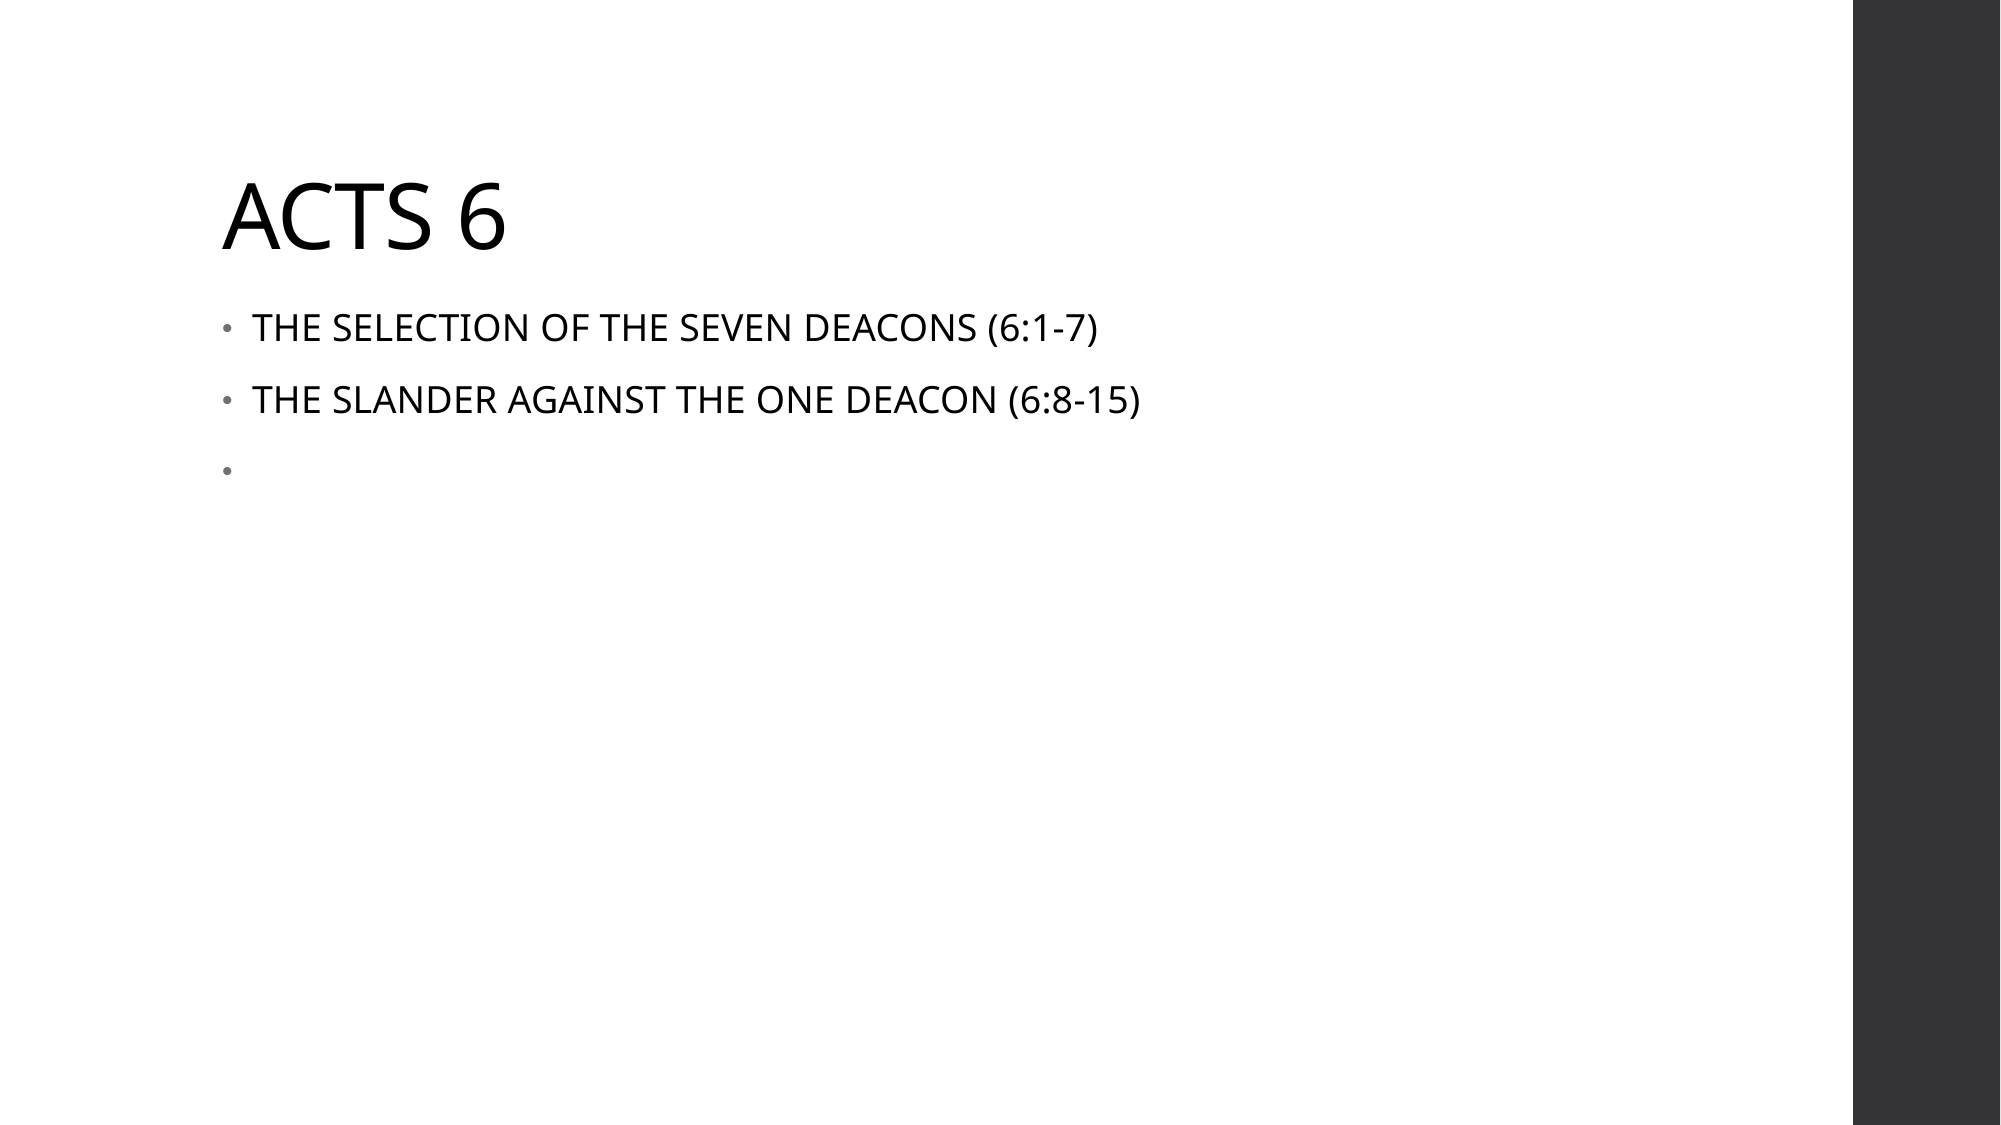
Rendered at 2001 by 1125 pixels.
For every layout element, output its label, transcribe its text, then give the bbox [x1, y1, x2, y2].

title ACTS 6 [206, 60, 1797, 278]
list THE SELECTION OF THE SEVEN DEACONS (6:1-7) THE SLANDER AGAINST THE ONE DEACON (6:8-15) [206, 299, 1617, 1014]
